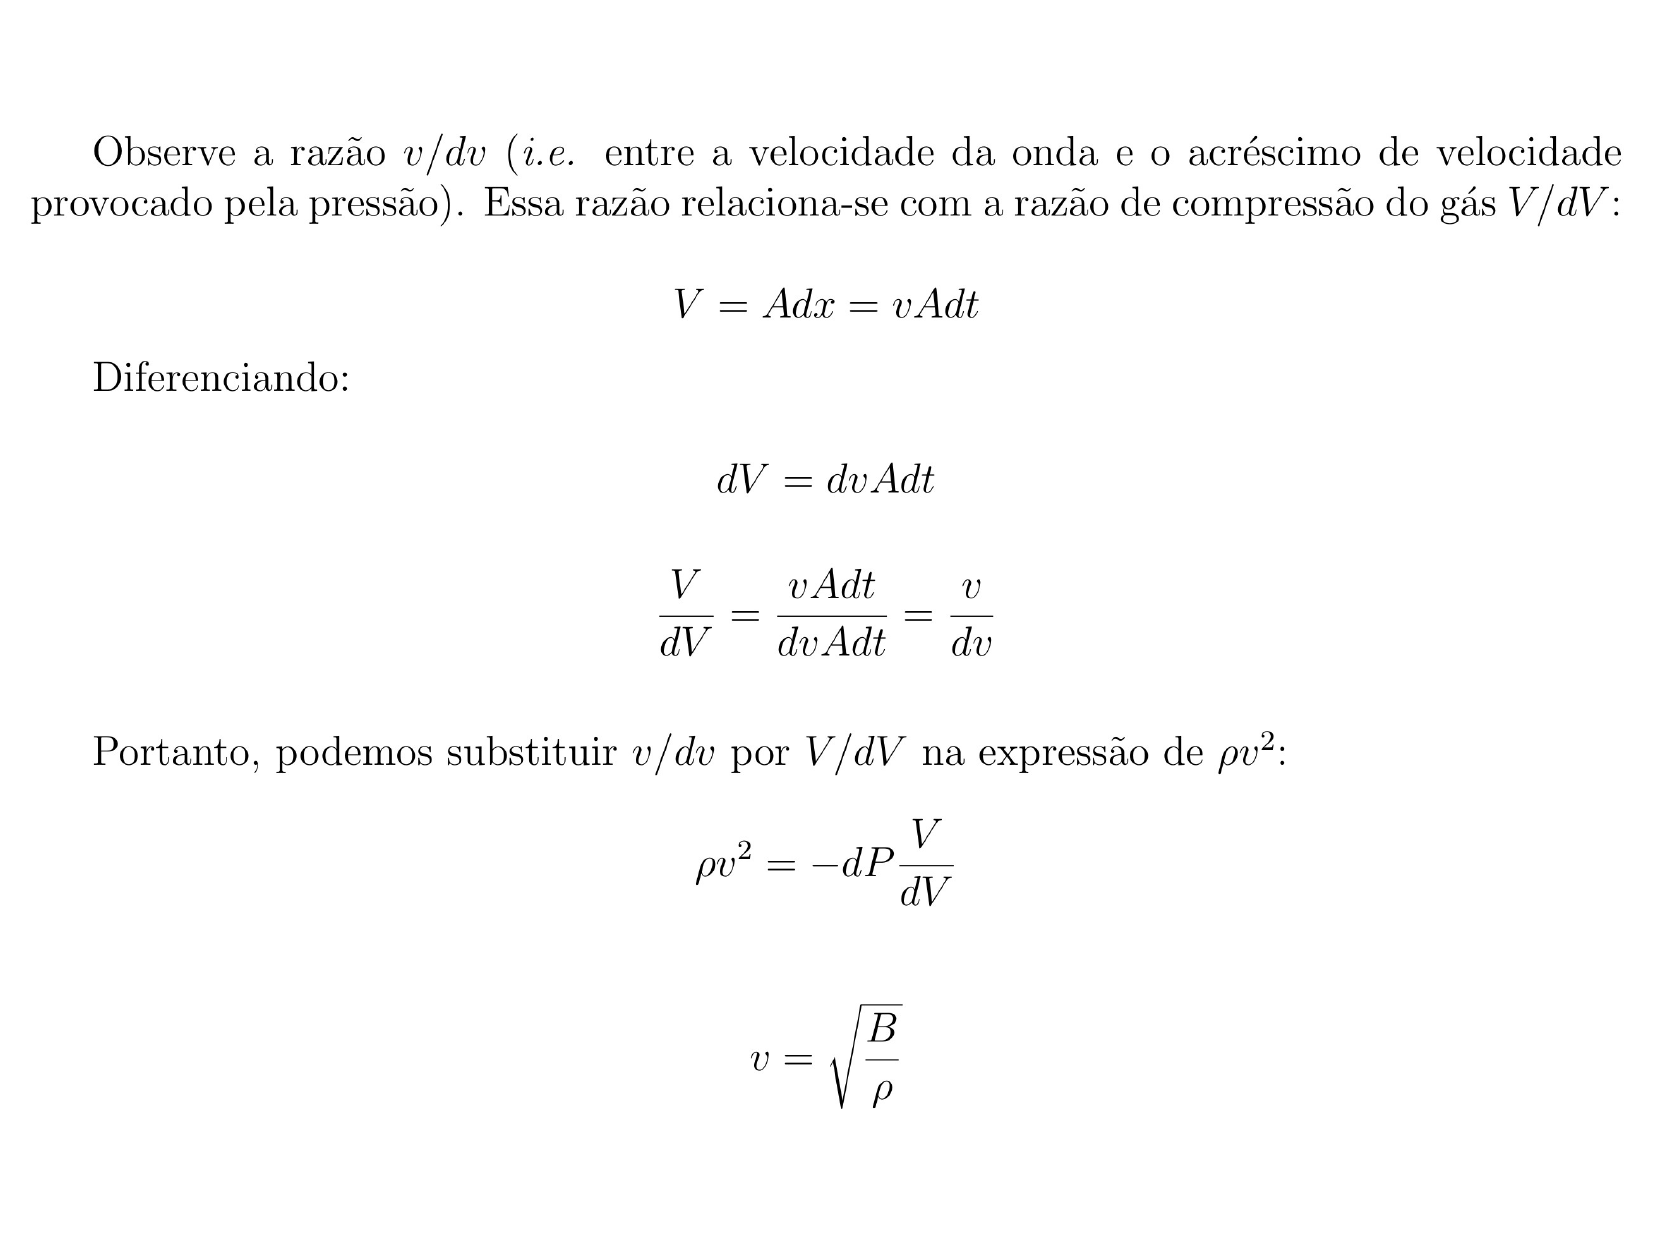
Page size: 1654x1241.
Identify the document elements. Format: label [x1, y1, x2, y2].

picture [16, 118, 1642, 1133]
